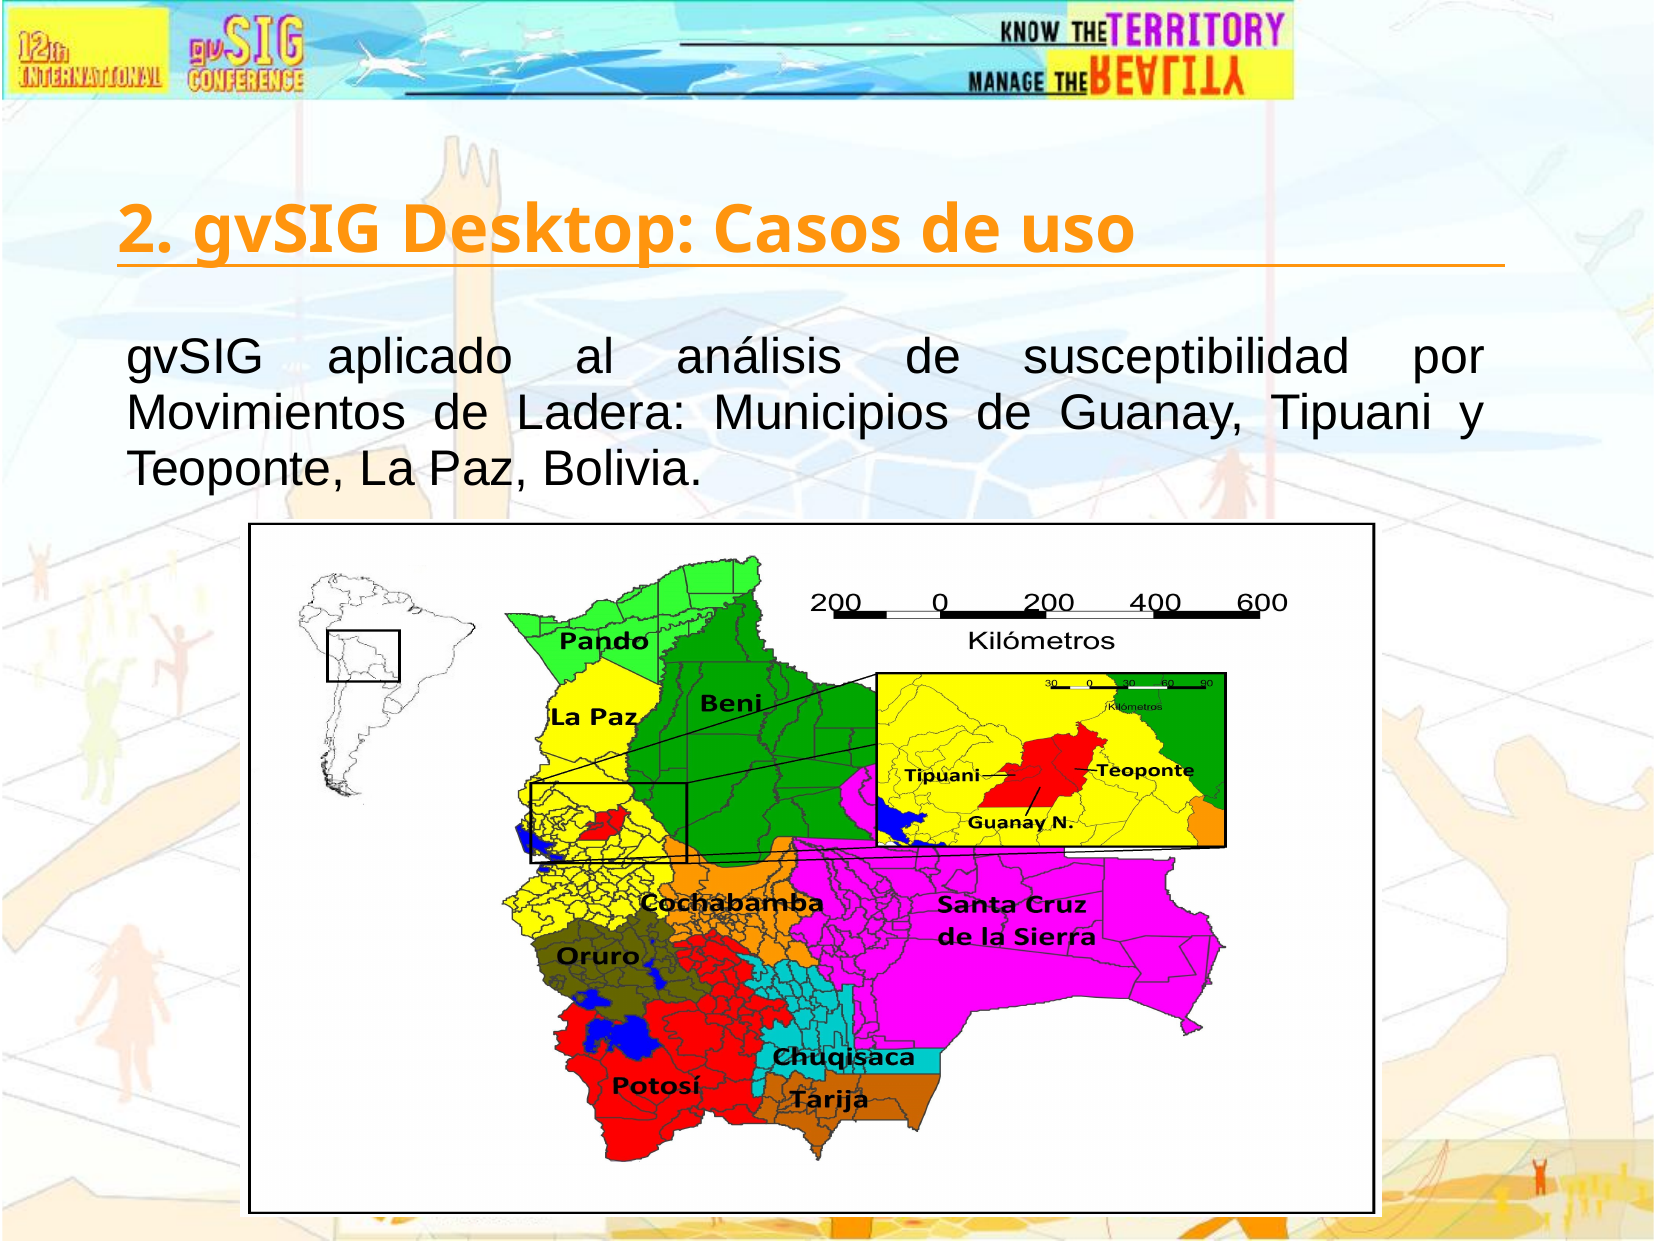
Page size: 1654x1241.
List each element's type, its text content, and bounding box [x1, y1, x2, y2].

text_box gvSIG aplicado al análisis de susceptibilidad por Movimientos de Ladera: Municipios de Guanay, Tipuani y Teoponte, La Paz, Bolivia. [111, 321, 1501, 506]
title 2. gvSIG Desktop: Casos de uso [117, 187, 1606, 266]
picture [2, 0, 1654, 1241]
